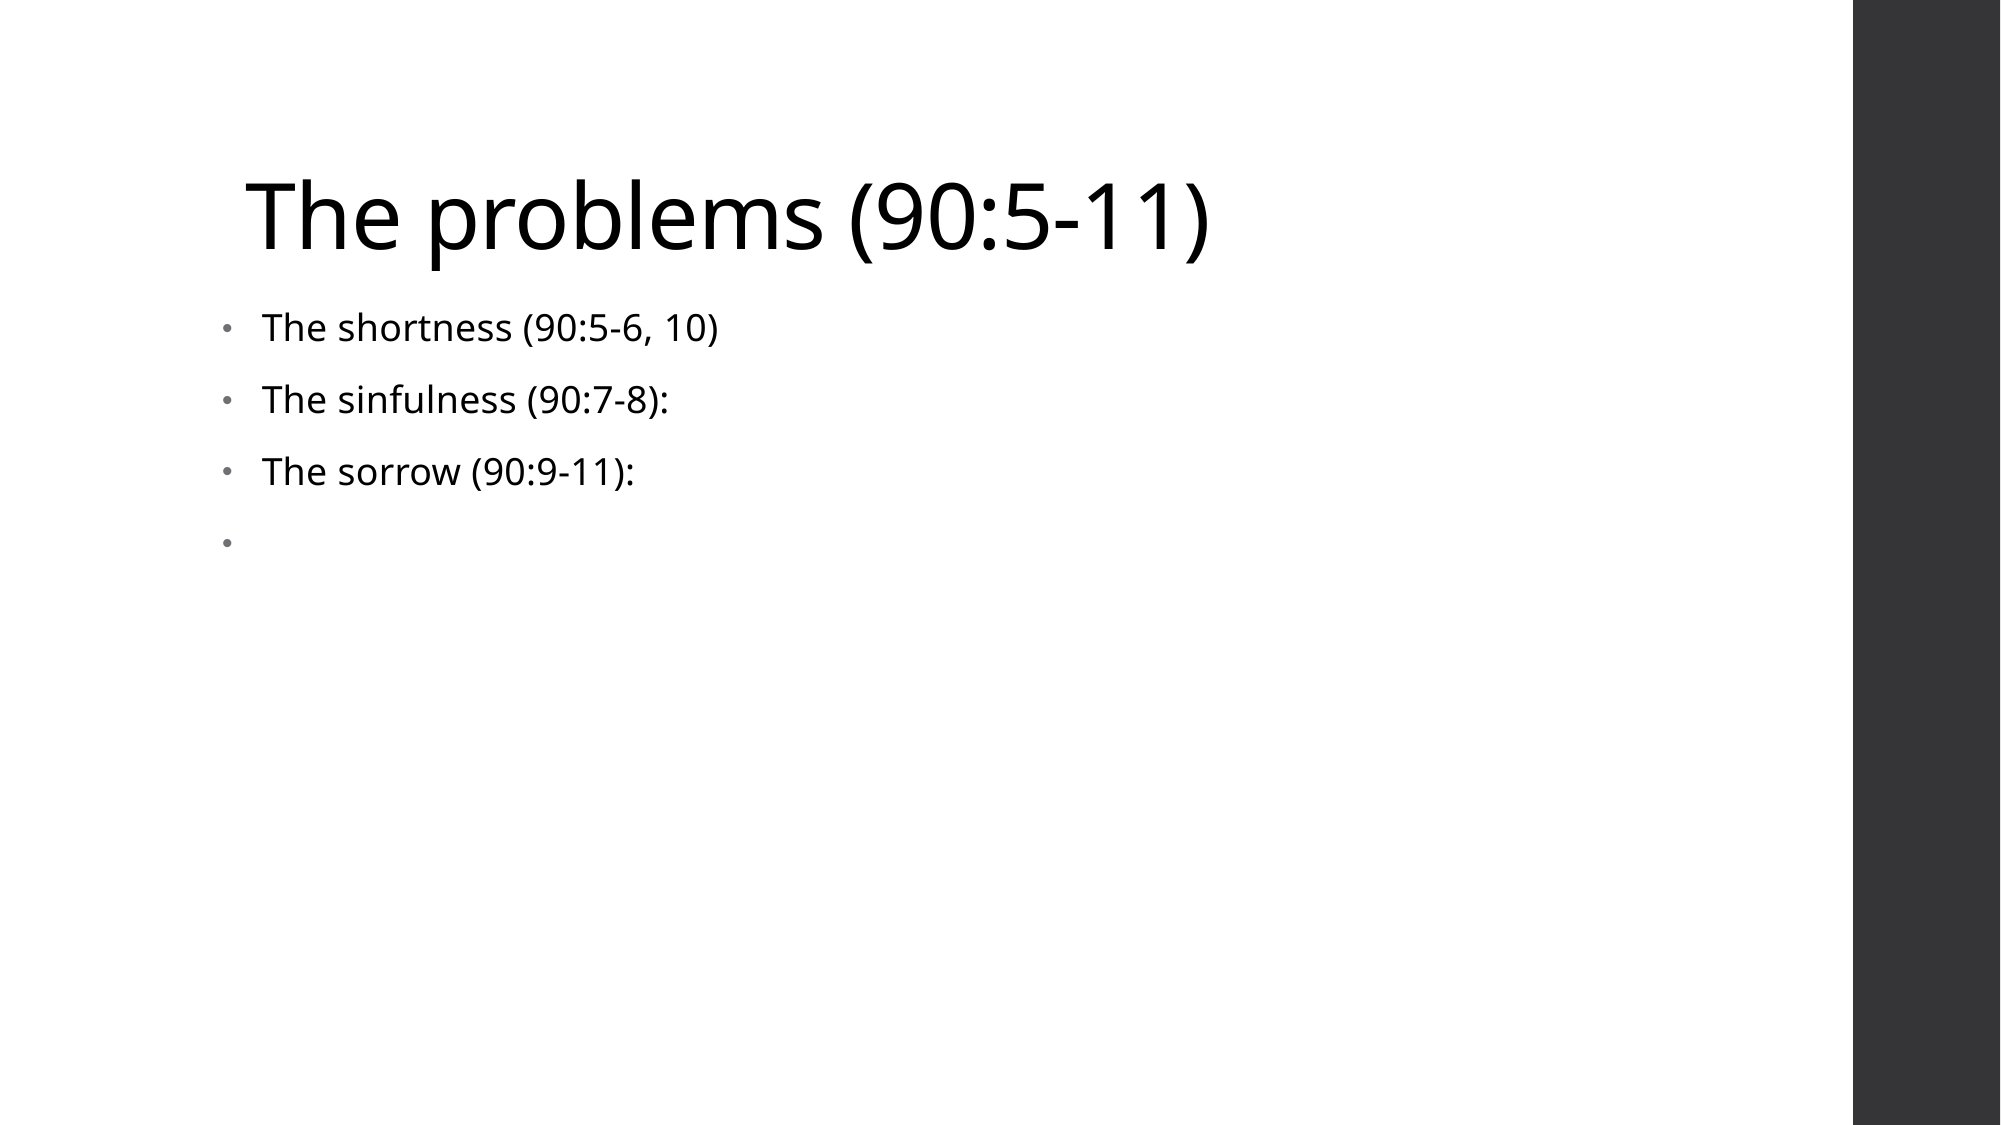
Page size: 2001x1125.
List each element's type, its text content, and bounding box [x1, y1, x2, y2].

list The shortness (90:5-6, 10) The sinfulness (90:7-8): The sorrow (90:9-11): [206, 299, 1617, 1014]
title The problems (90:5-11) [206, 60, 1797, 278]
